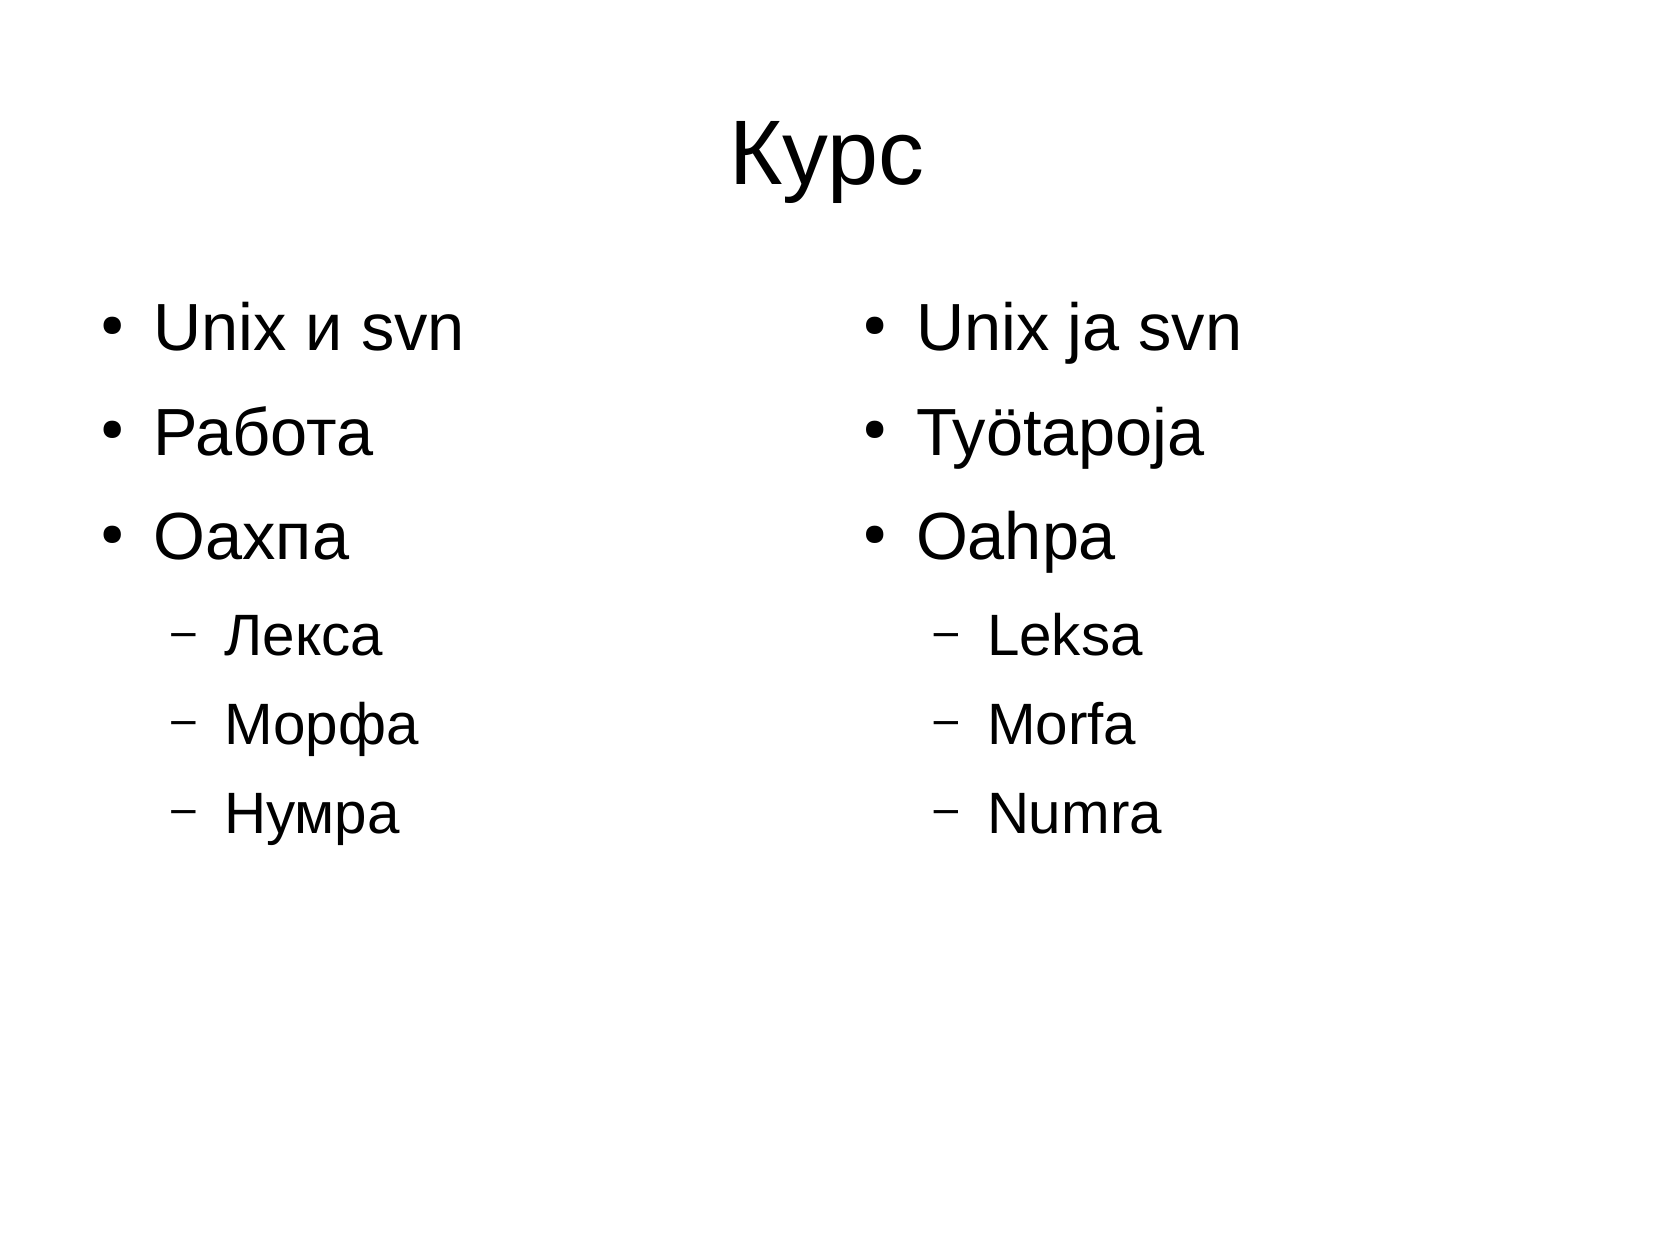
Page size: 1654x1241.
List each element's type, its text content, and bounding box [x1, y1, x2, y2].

list Unix и svn Работа Оахпа Лекса Морфа Нумра [82, 290, 809, 1010]
list Unix ja svn Työtapoja Oahpa Leksa Morfa Numra [845, 290, 1572, 1010]
title Курс [82, 49, 1571, 257]
